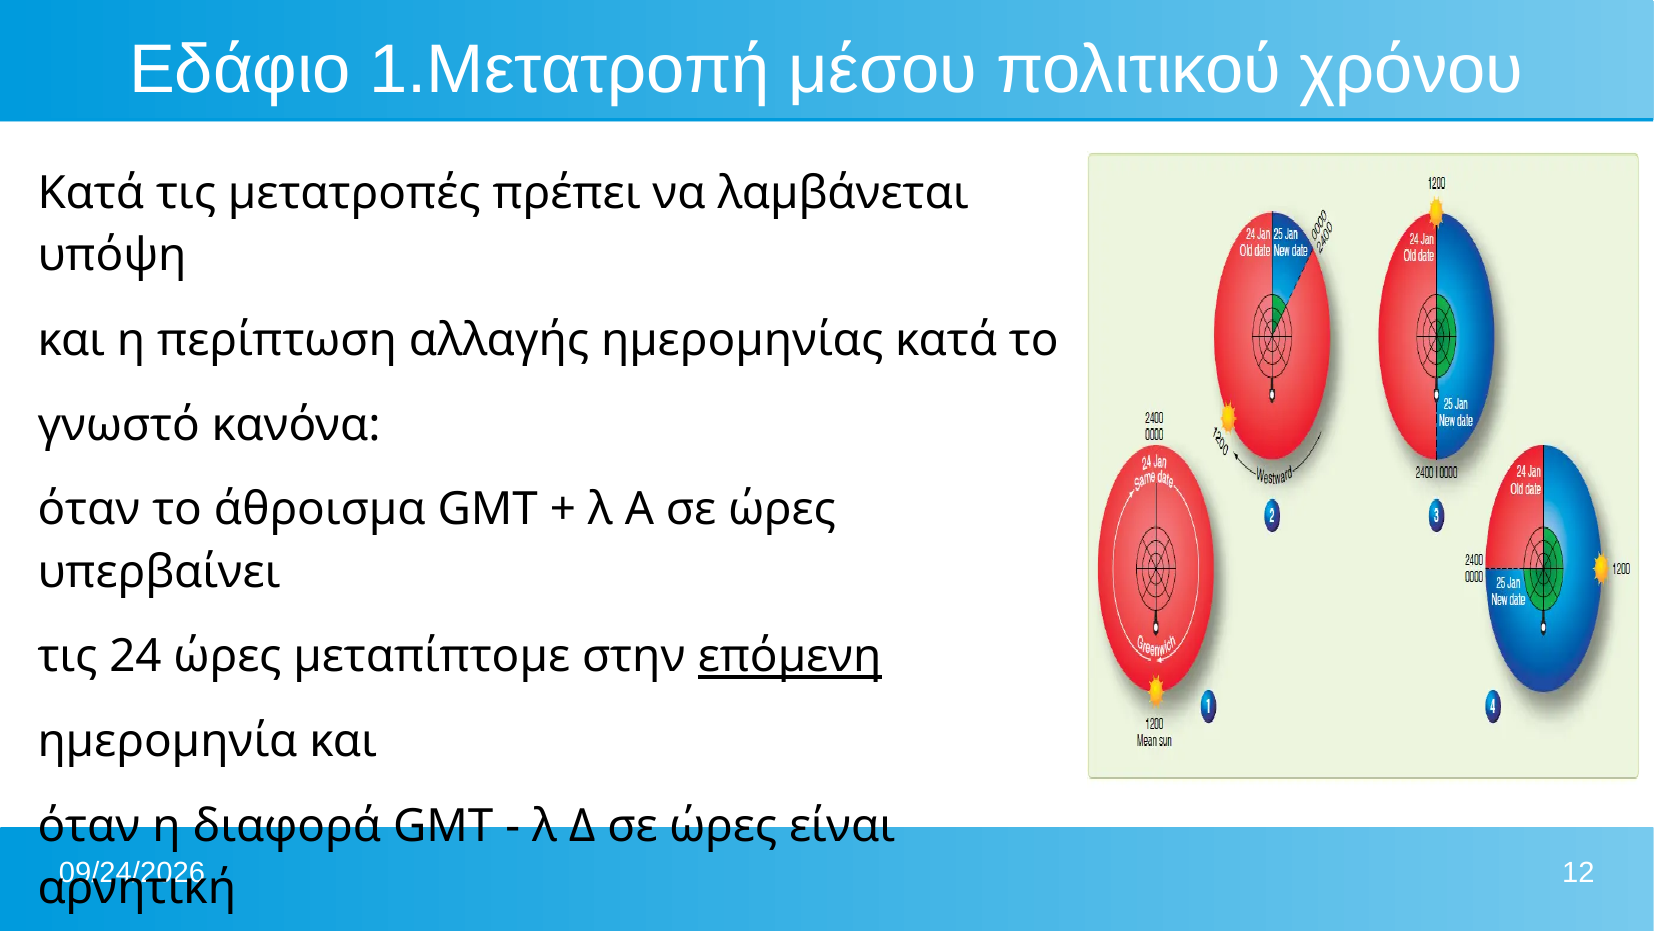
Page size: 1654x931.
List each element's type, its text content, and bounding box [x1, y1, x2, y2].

list Κατά τις μετατροπές πρέπει να λαμβάνεται υπόψη και η περίπτωση αλλαγής ημερομηνίας κατά το γνωστό κανόνα: όταν το άθροισμα GΜΤ + λ Α σε ώρες υπερβαίνει τις 24 ώρες μεταπίπτομε στην επόμενη ημερομηνία και όταν η διαφορά GΜΤ - λ Δ σε ώρες είναι αρνητική (δηλαδή λ Δ μεγαλύτερο του GΜΤ), αναγόμαστε στην προηγούμενη ημερομηνία (βλ.Υπολ.σελ 111 Παράδειγμα 1).. [37, 112, 1088, 751]
title Εδάφιο 1.Μετατροπή μέσου πολιτικού χρόνου [59, 29, 1595, 108]
picture [1087, 151, 1640, 788]
